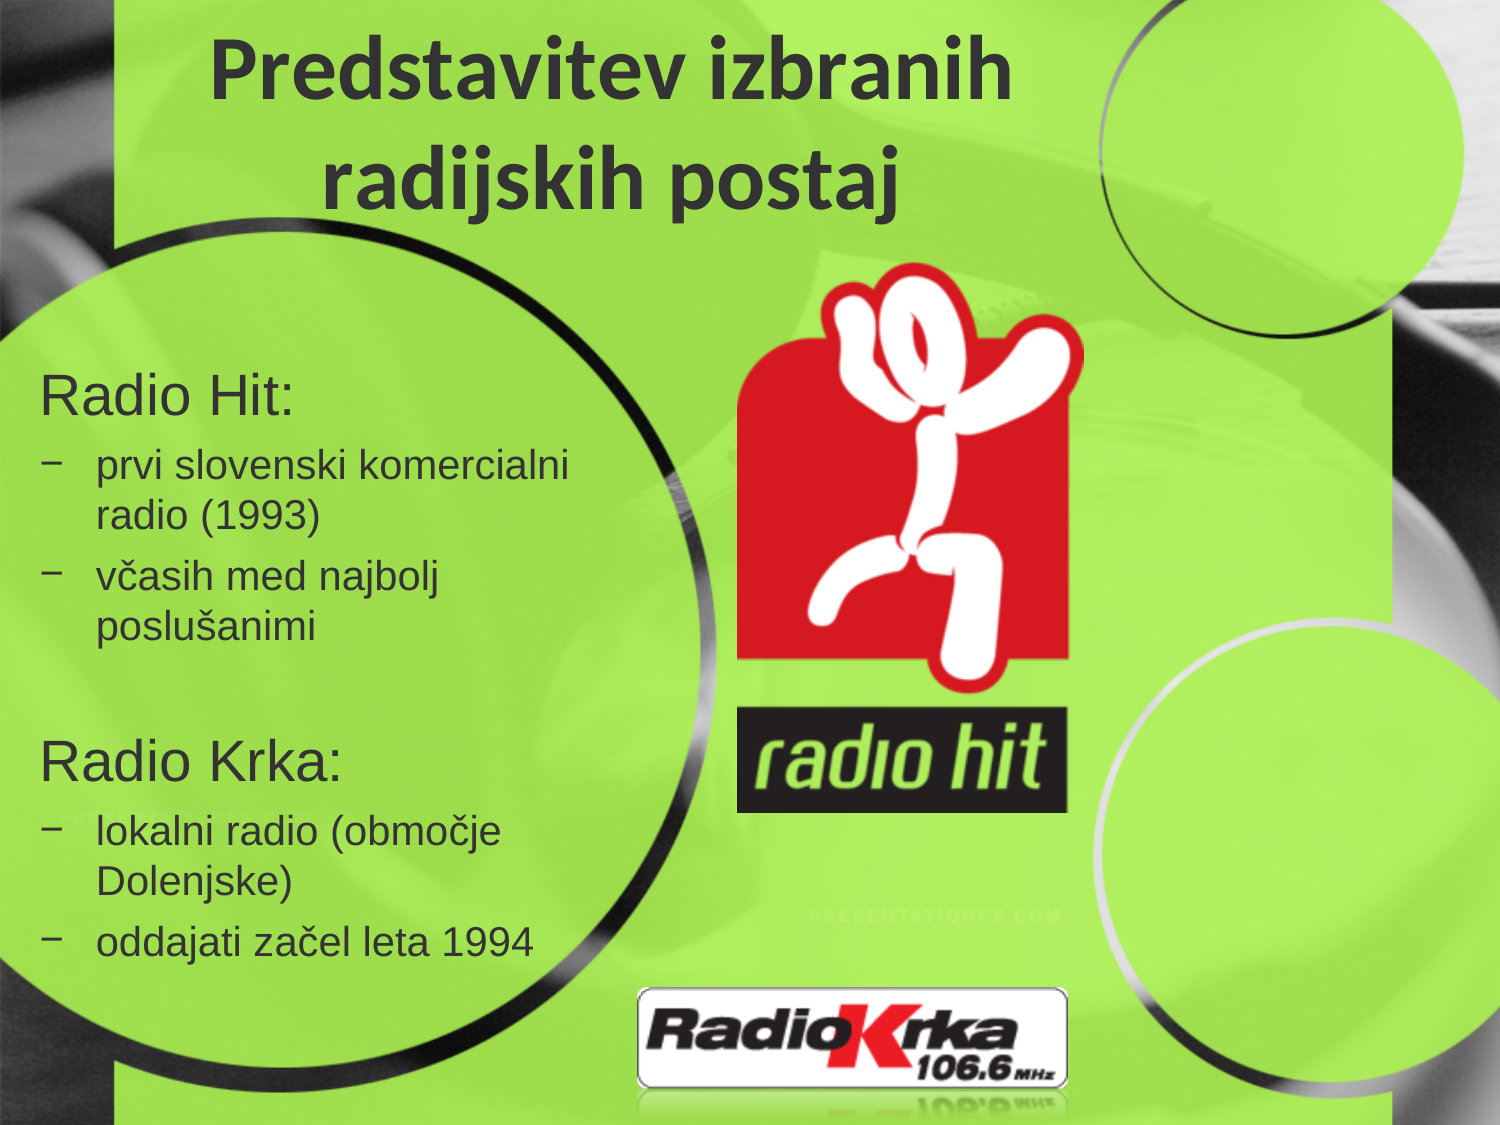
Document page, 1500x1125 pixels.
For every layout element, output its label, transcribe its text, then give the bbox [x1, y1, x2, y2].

text_box Radio Hit: prvi slovenski komercialni radio (1993) včasih med najbolj poslušanimi Radio Krka: lokalni radio (območje Dolenjske) oddajati začel leta 1994 [24, 349, 663, 1050]
text_box Predstavitev izbranih radijskih postaj [112, 0, 1113, 236]
picture [0, 0, 1500, 1125]
